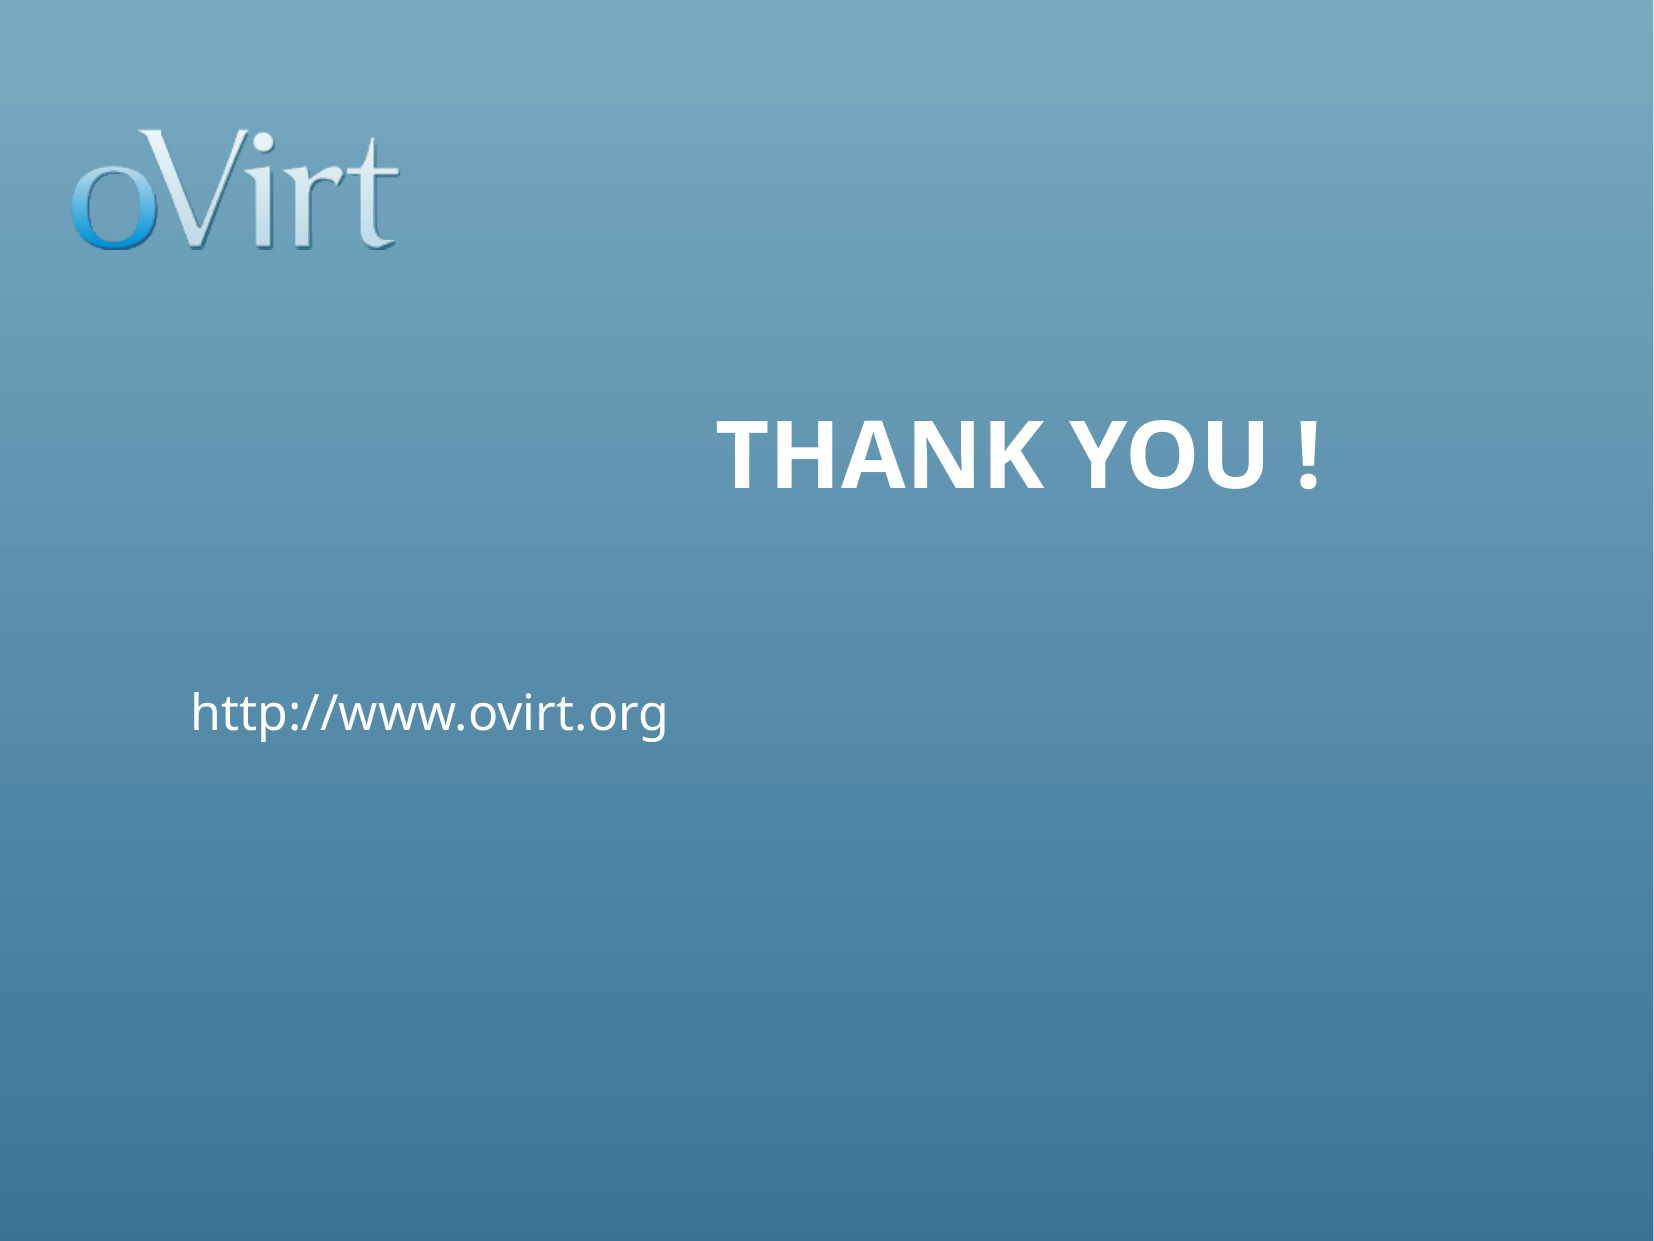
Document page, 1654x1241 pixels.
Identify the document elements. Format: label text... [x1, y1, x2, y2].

text_box http://www.ovirt.org [176, 669, 1549, 875]
text_box THANK YOU ! [700, 380, 1485, 516]
picture [0, 0, 1654, 1241]
